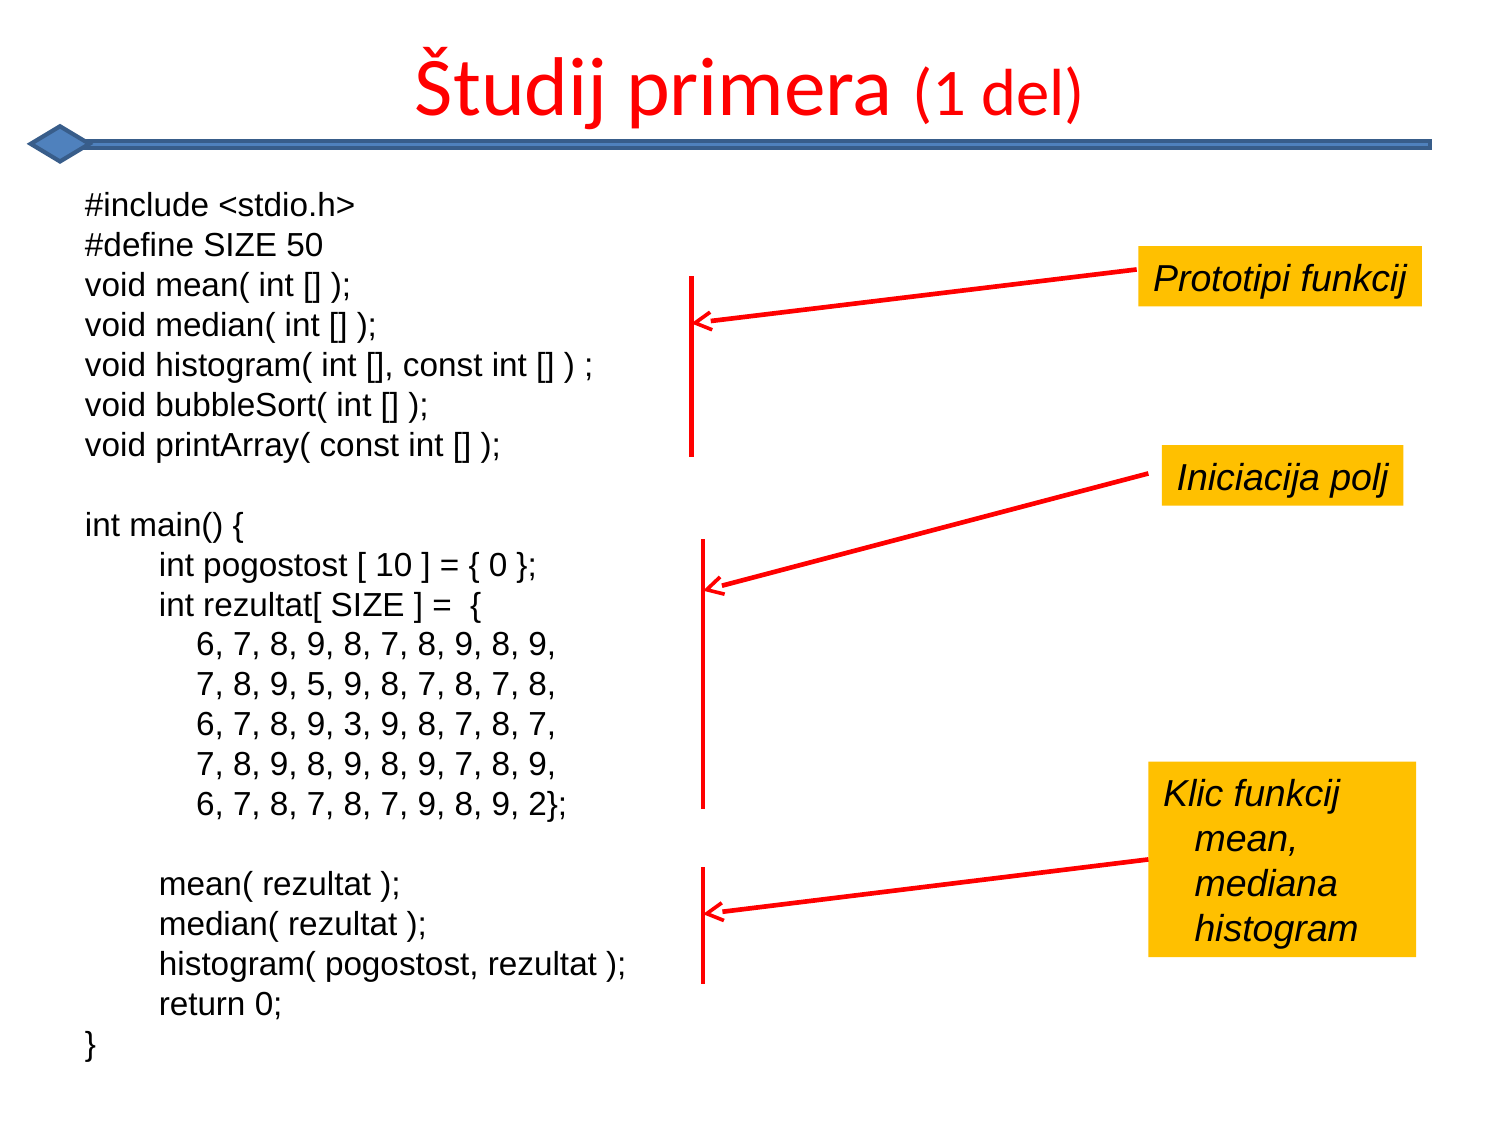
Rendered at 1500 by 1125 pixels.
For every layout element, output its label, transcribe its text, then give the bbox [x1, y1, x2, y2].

title Študij primera (1 del) [75, 23, 1426, 141]
text_box Prototipi funkcij [1138, 246, 1422, 307]
text_box Klic funkcij mean, mediana histogram [1148, 761, 1417, 958]
text_box Iniciacija polj [1161, 445, 1404, 506]
text_box #include <stdio.h> #define SIZE 50 void mean( int [] ); void median( int [] ); void histogram( int [], const int [] ) ; void bubbleSort( int [] ); void printArray( const int [] ); int main() { int pogostost [ 10 ] = { 0 }; int rezultat[ SIZE ] = { 6, 7, 8, 9, 8, 7, 8, 9, 8, 9, 7, 8, 9, 5, 9, 8, 7, 8, 7, 8, 6, 7, 8, 9, 3, 9, 8, 7, 8, 7, 7, 8, 9, 8, 9, 8, 9, 7, 8, 9, 6, 7, 8, 7, 8, 7, 9, 8, 9, 2}; mean( rezultat ); median( rezultat ); histogram( pogostost, rezultat ); return 0; } [70, 175, 868, 1070]
